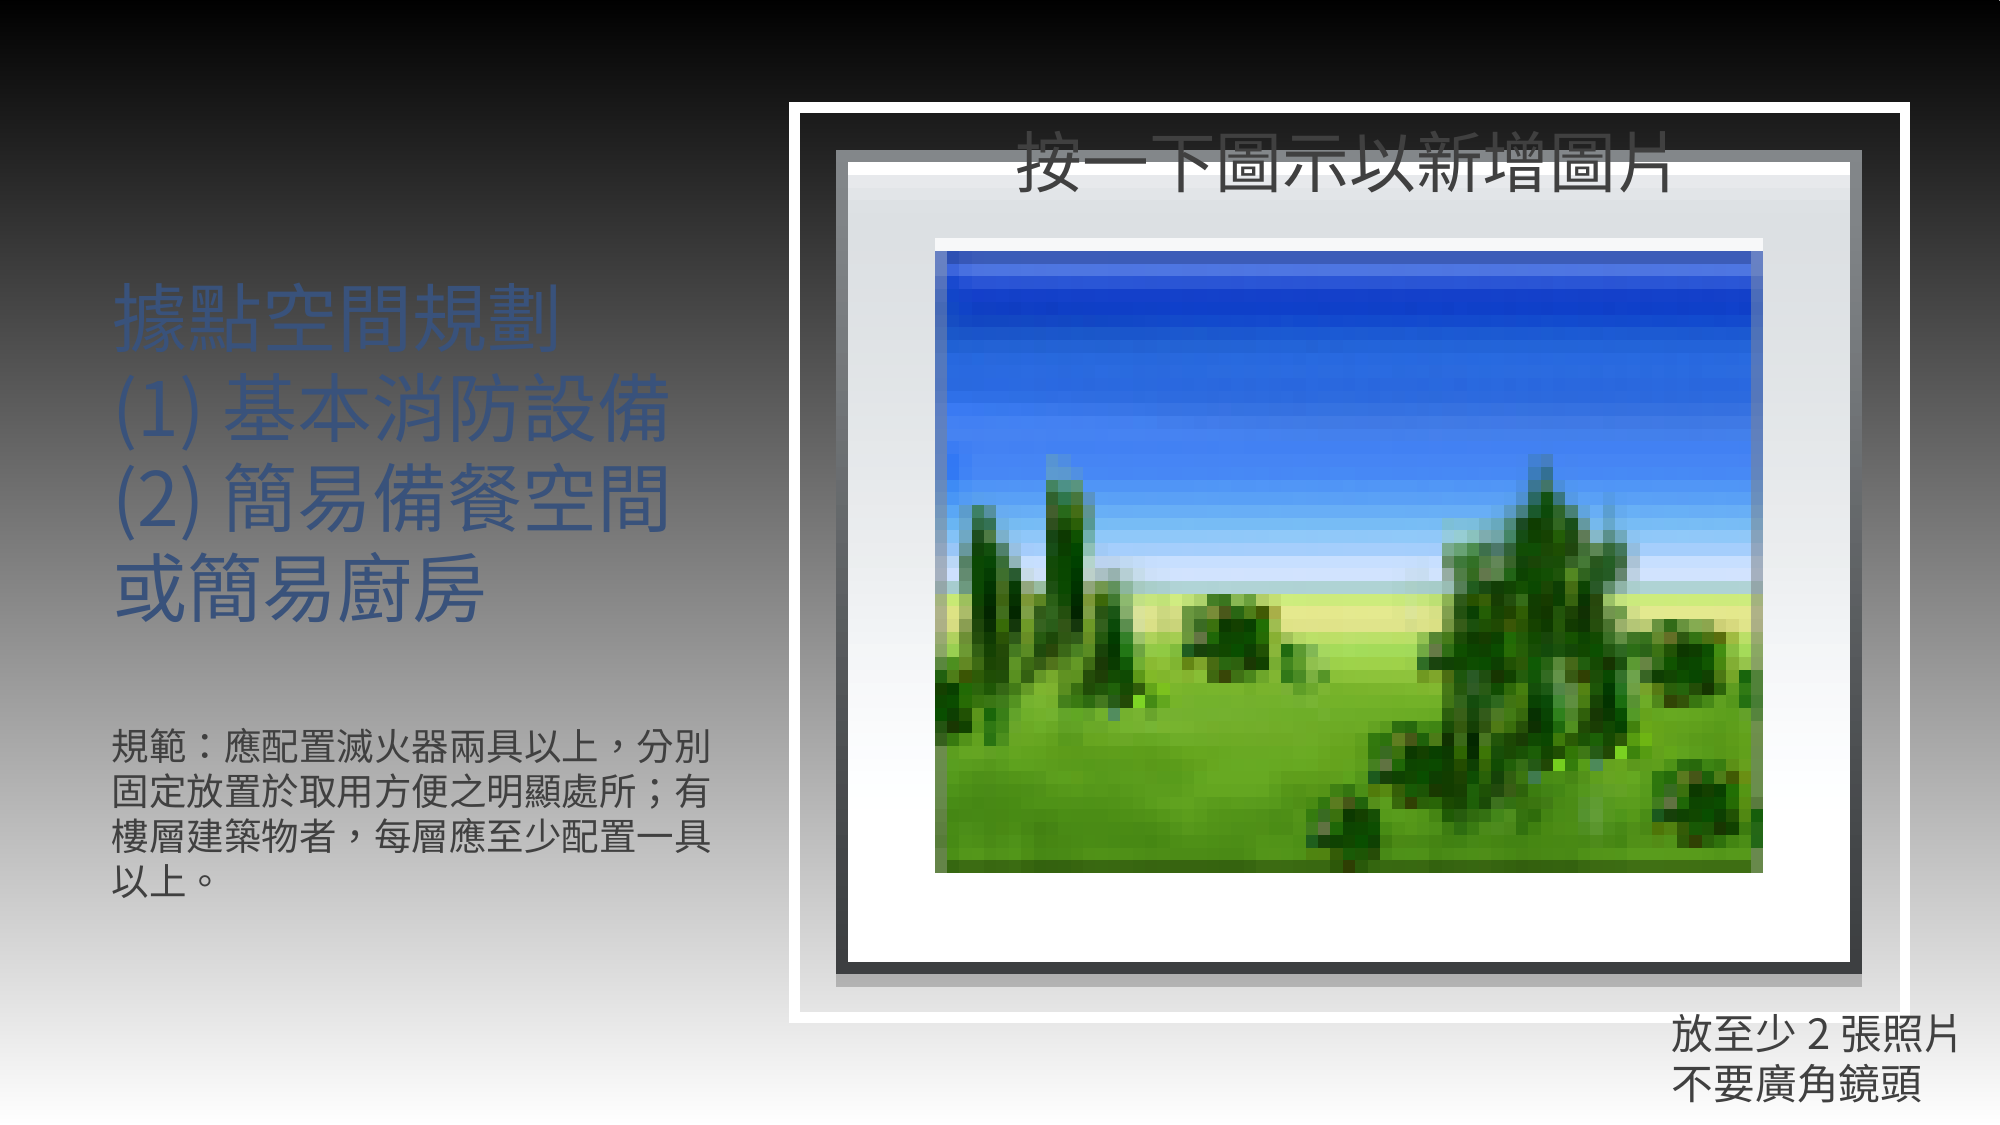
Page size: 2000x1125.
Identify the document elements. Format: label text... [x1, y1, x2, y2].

picture [799, 112, 1900, 1013]
title 據點空間規劃 (1)基本消防設備 (2)簡易備餐空間或簡易廚房 [97, 290, 748, 640]
list 放至少2張照片 不要廣角鏡頭 [1656, 999, 2000, 1125]
text_box 規範：應配置滅火器兩具以上，分別固定放置於取用方便之明顯處所；有樓層建築物者，每層應至少配置一具以上。 [97, 715, 748, 911]
